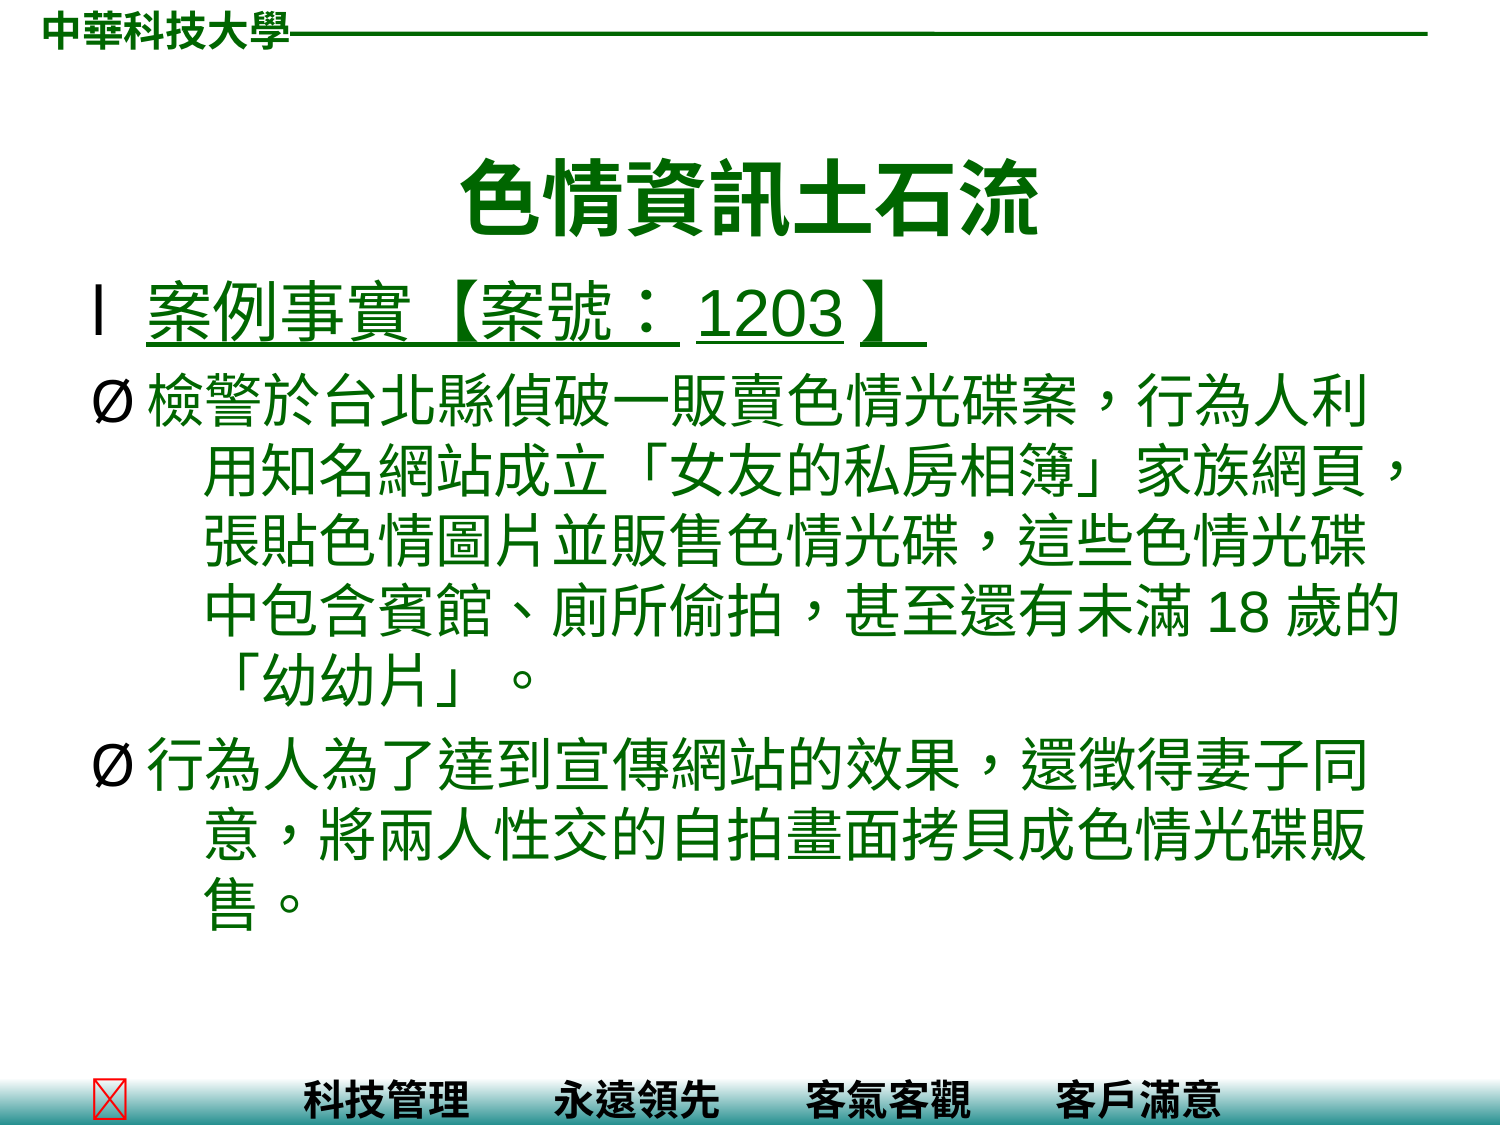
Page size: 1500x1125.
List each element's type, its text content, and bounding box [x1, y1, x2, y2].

list 案例事實【案號：1203】 檢警於台北縣偵破一販賣色情光碟案，行為人利用知名網站成立「女友的私房相簿」家族網頁，張貼色情圖片並販售色情光碟，這些色情光碟中包含賓館、廁所偷拍，甚至還有未滿18歲的「幼幼片」。 行為人為了達到宣傳網站的效果，還徵得妻子同意，將兩人性交的自拍畫面拷貝成色情光碟販售。 [75, 262, 1426, 1051]
title 色情資訊土石流 [75, 138, 1426, 219]
